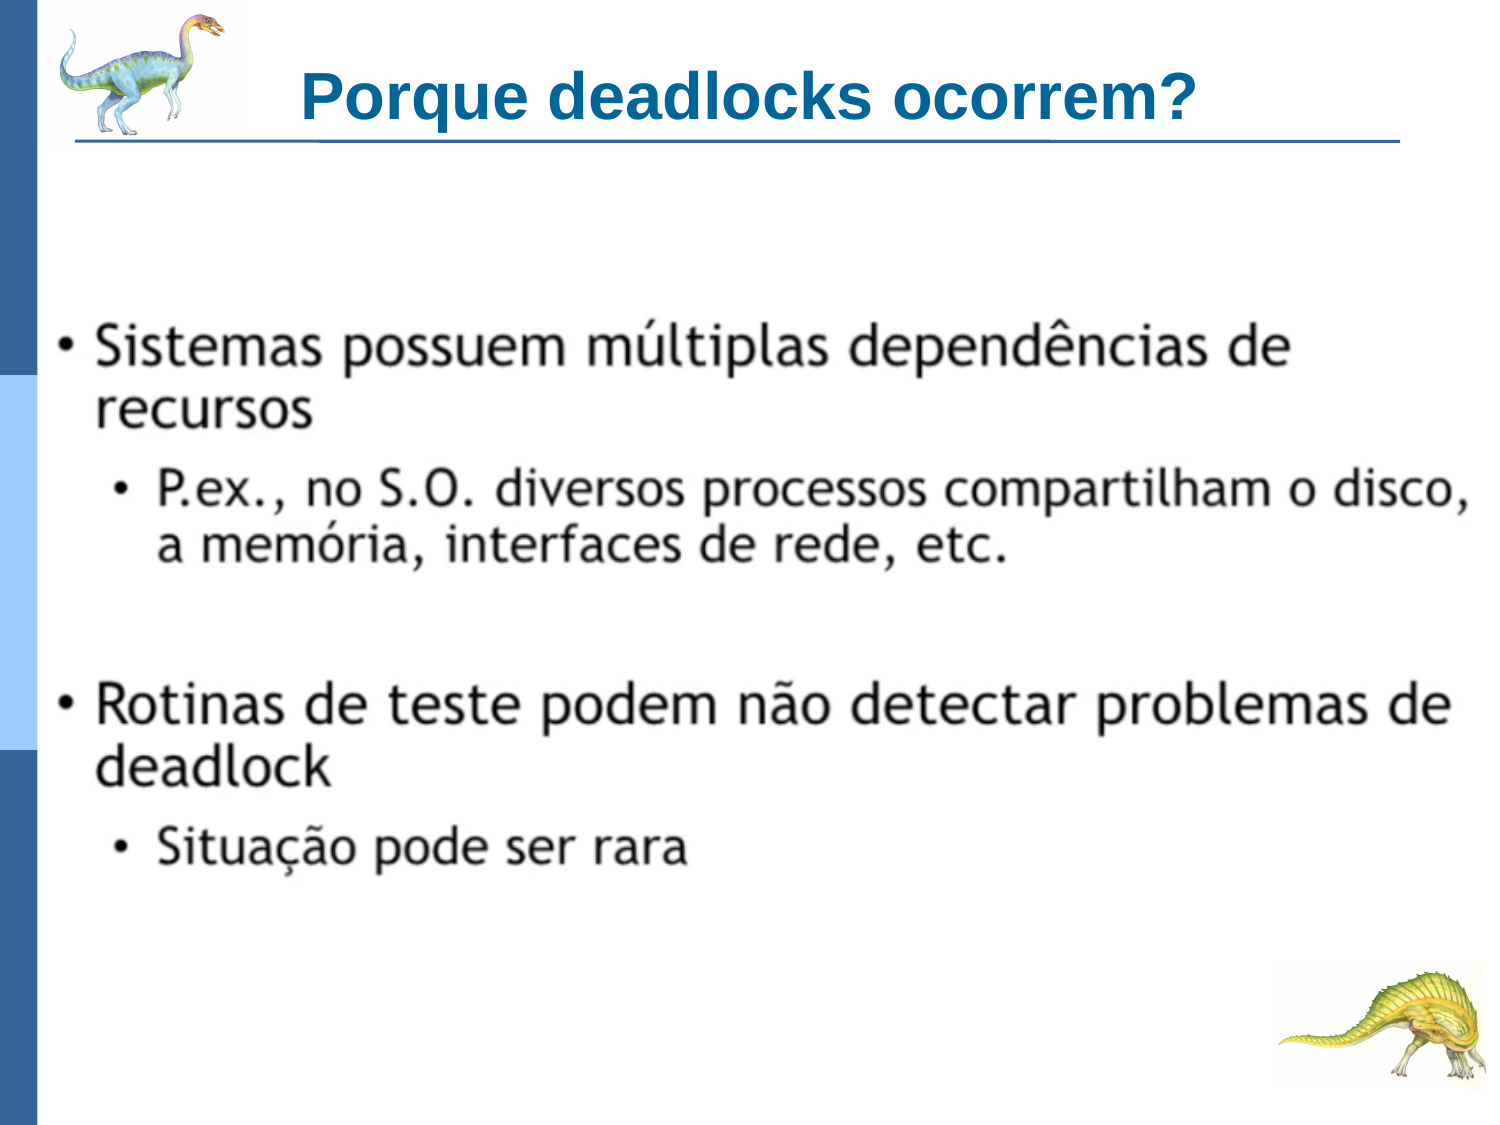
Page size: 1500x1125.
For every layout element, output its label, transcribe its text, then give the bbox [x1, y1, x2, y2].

picture [1275, 959, 1486, 1090]
text_box Porque deadlocks ocorrem? [75, 45, 1426, 141]
picture [46, 0, 243, 149]
picture [47, 295, 1492, 910]
